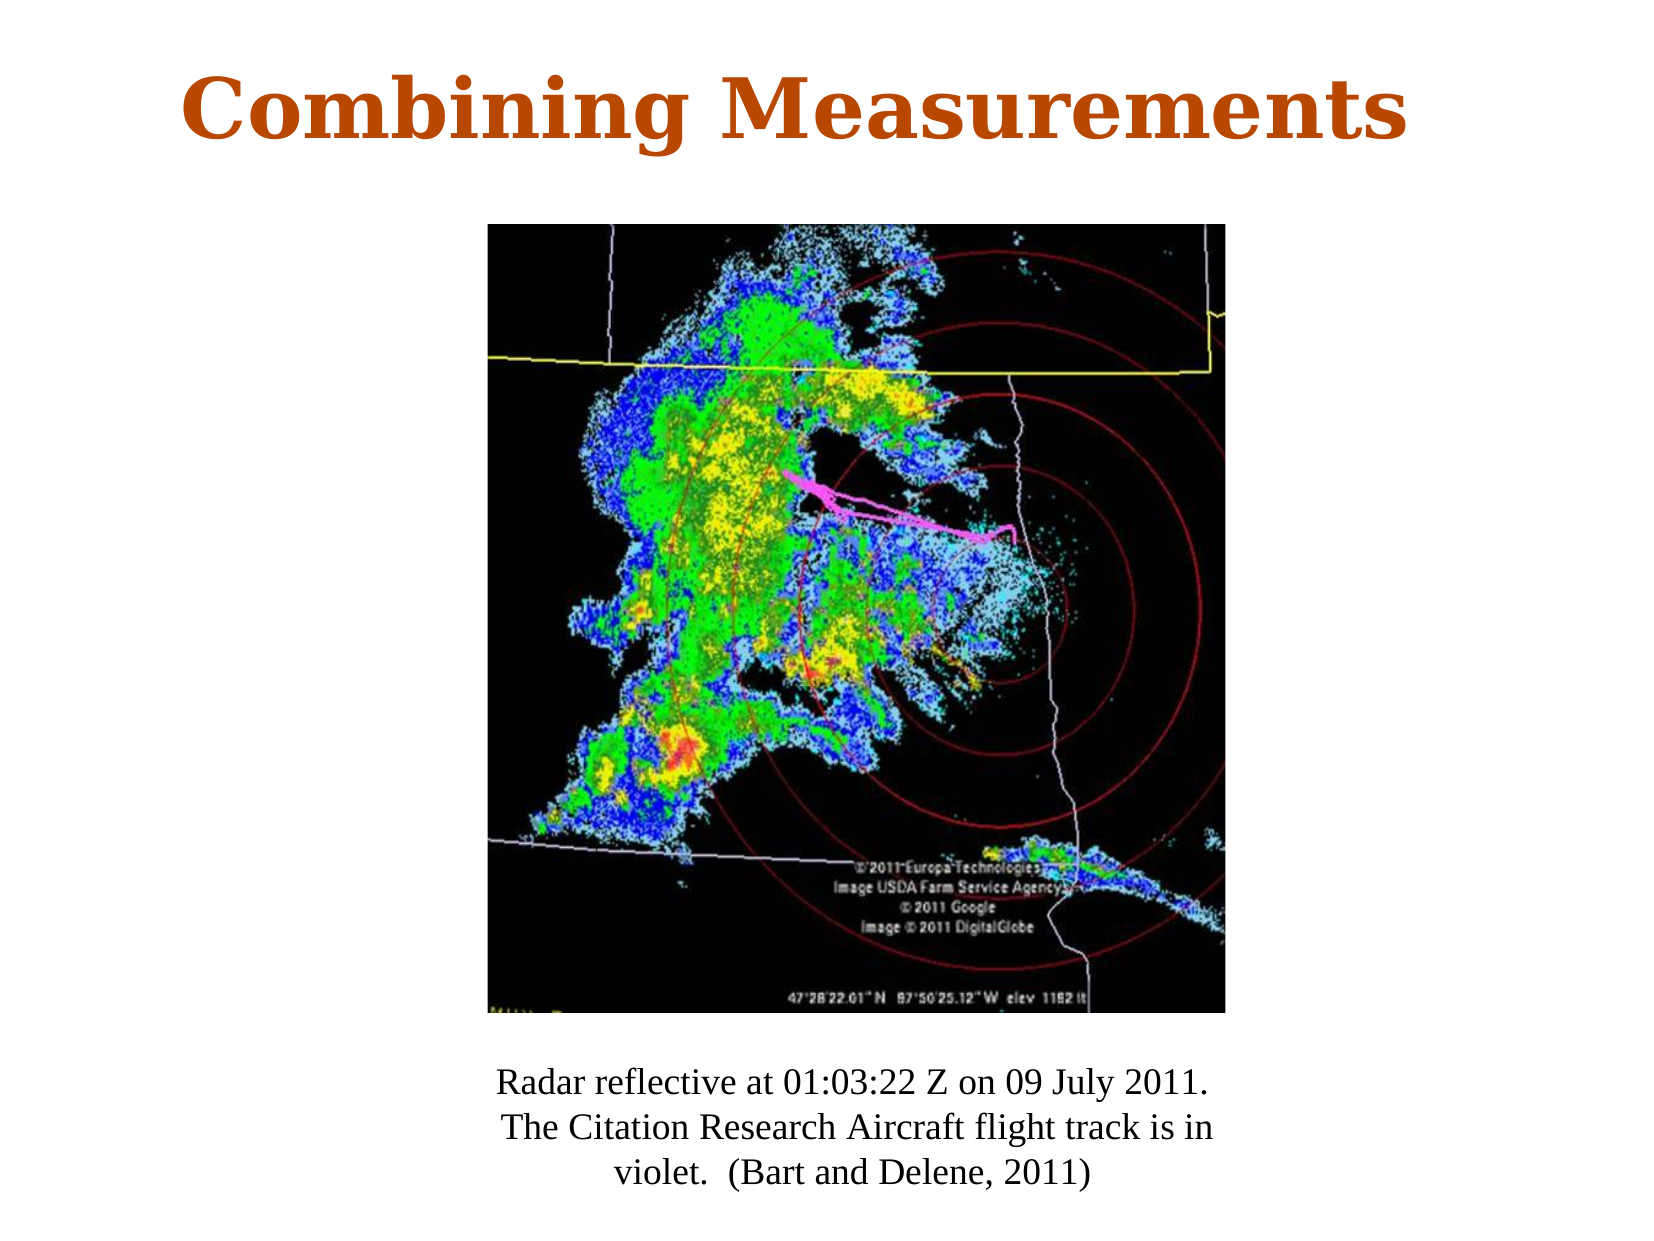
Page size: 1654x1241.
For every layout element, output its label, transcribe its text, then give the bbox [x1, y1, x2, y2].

title Combining Measurements [0, 54, 1650, 168]
picture [487, 224, 1226, 1013]
text_box Radar reflective at 01:03:22 Z on 09 July 2011. The Citation Research Aircraft flight track is in violet. (Bart and Delene, 2011) [450, 1050, 1266, 1200]
